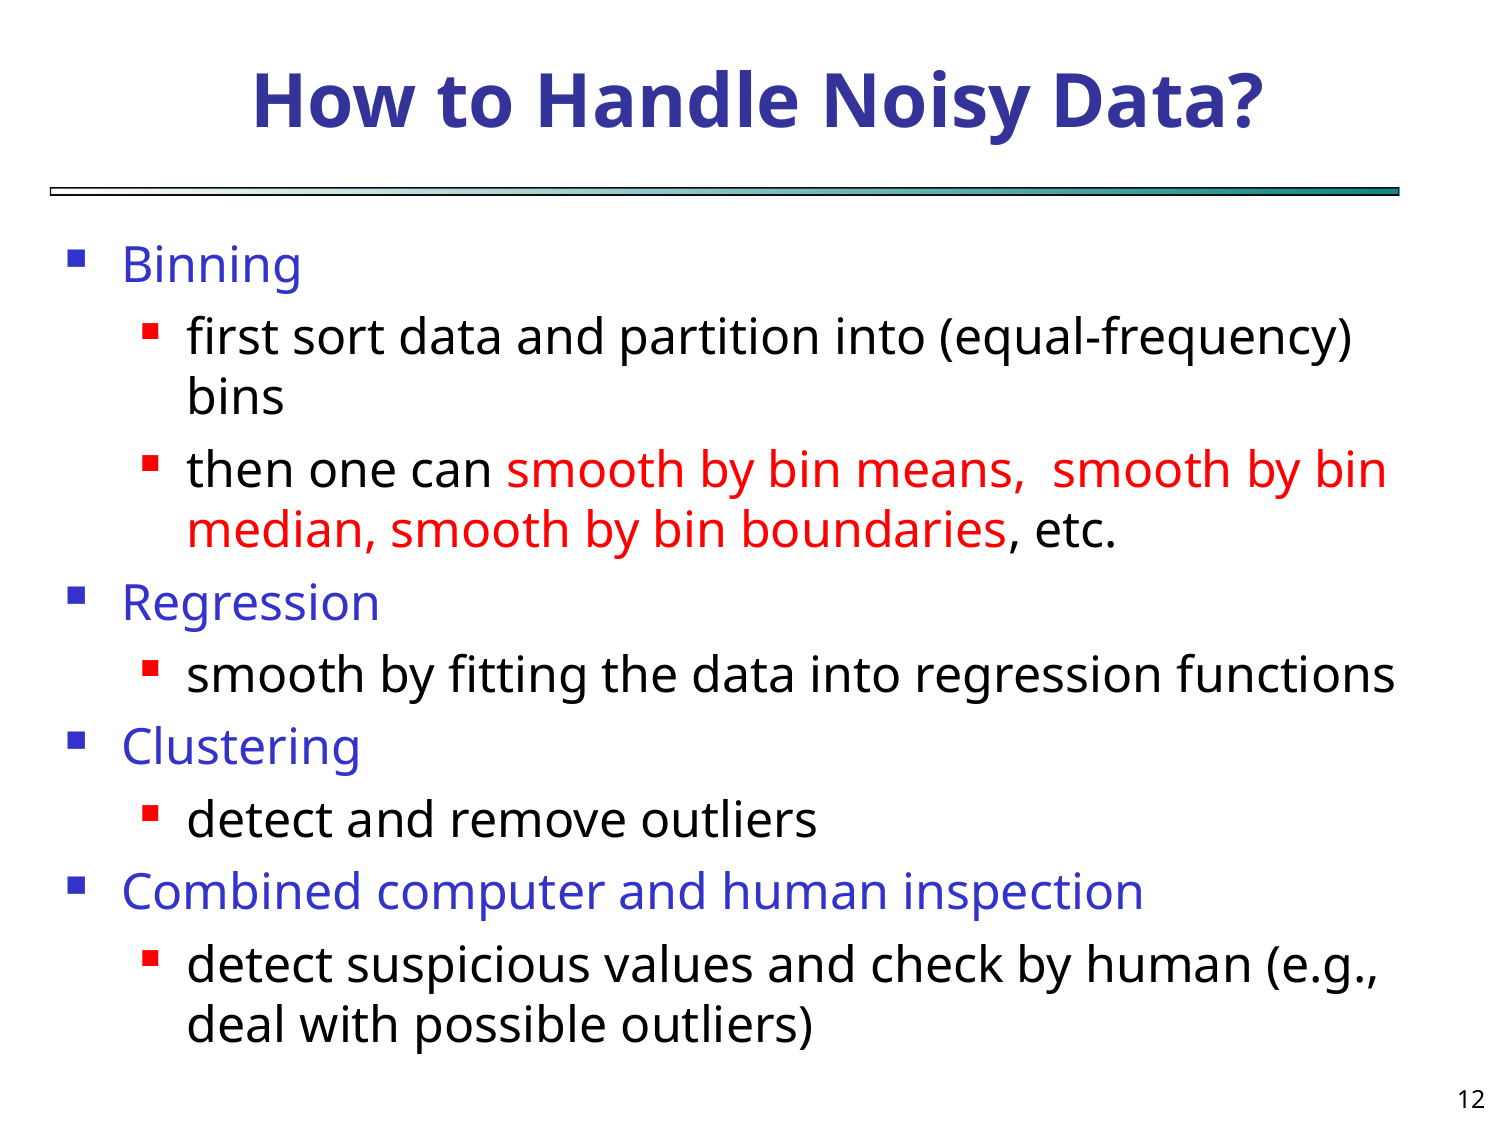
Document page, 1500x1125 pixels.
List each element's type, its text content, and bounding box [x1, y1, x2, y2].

text_box 1 [1187, 1062, 1500, 1125]
title How to Handle Noisy Data? [53, 44, 1463, 150]
list Binning first sort data and partition into (equal-frequency) bins then one can smooth by bin means, smooth by bin median, smooth by bin boundaries, etc. Regression smooth by fitting the data into regression functions Clustering detect and remove outliers Combined computer and human inspection detect suspicious values and check by human (e.g., deal with possible outliers) [49, 224, 1425, 1120]
